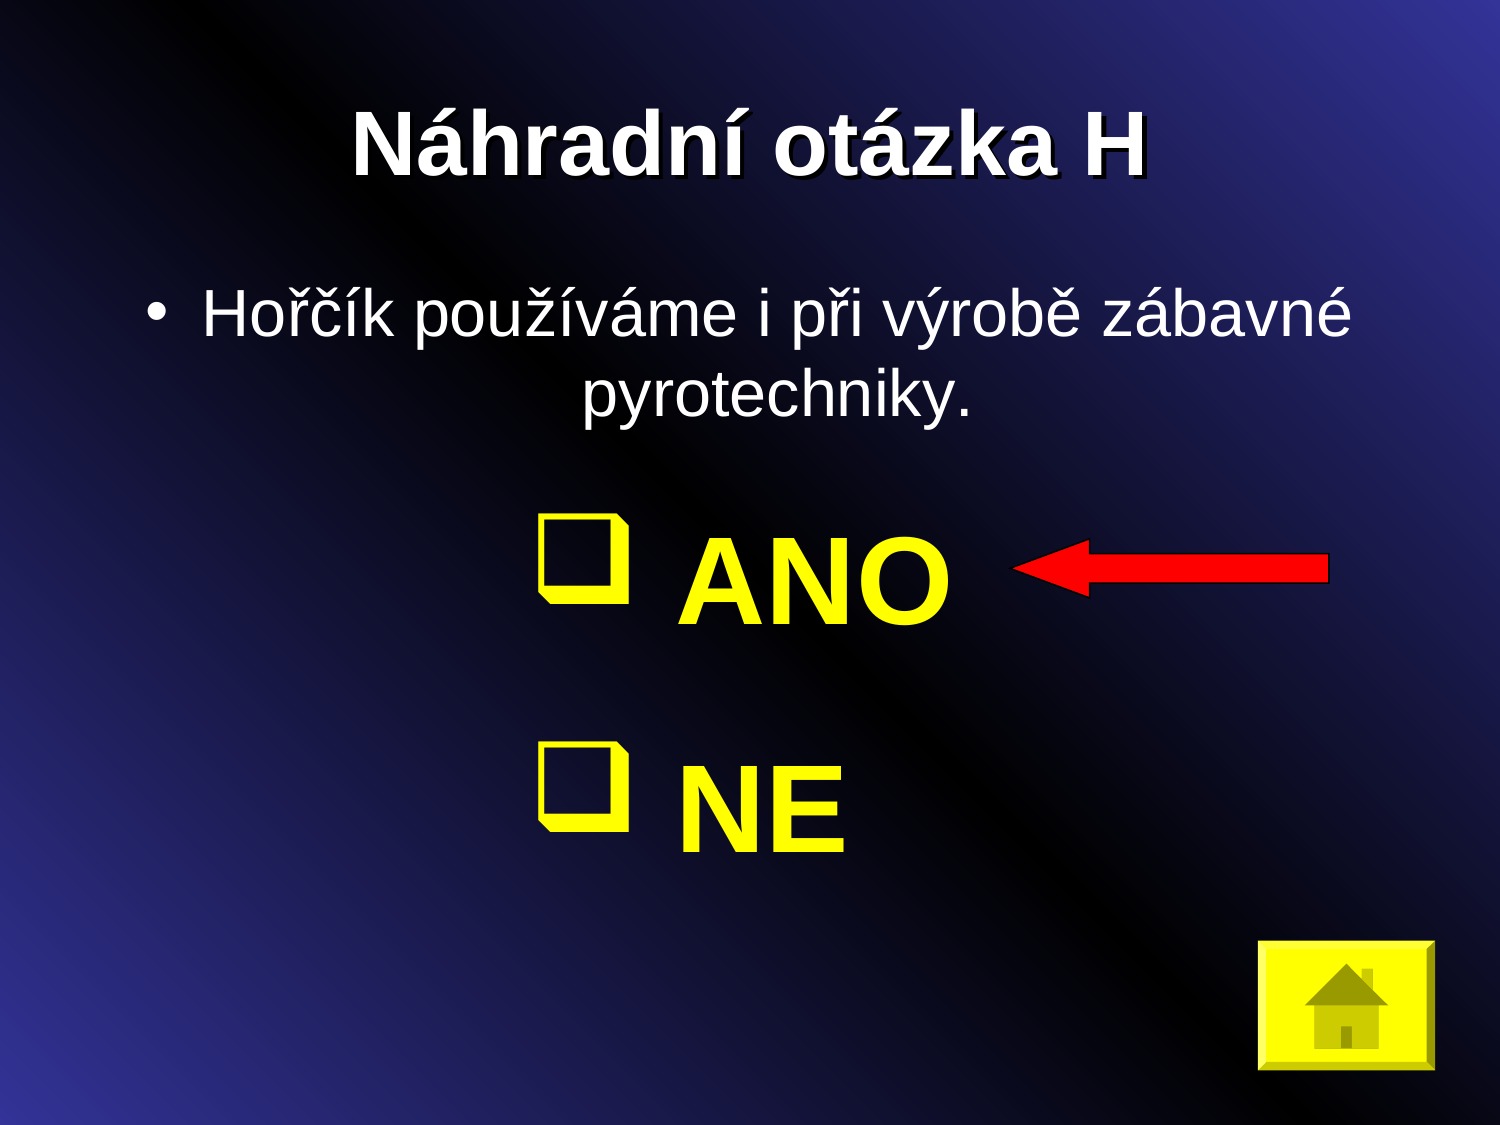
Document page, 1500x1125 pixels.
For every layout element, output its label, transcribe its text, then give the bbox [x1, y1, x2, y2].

text_box [1009, 538, 1329, 598]
text_box ANO NE [513, 491, 1011, 886]
title Náhradní otázka H [75, 45, 1426, 233]
text_box [1259, 940, 1436, 1071]
list Hořčík používáme i při výrobě zábavné pyrotechniky. [75, 262, 1426, 457]
